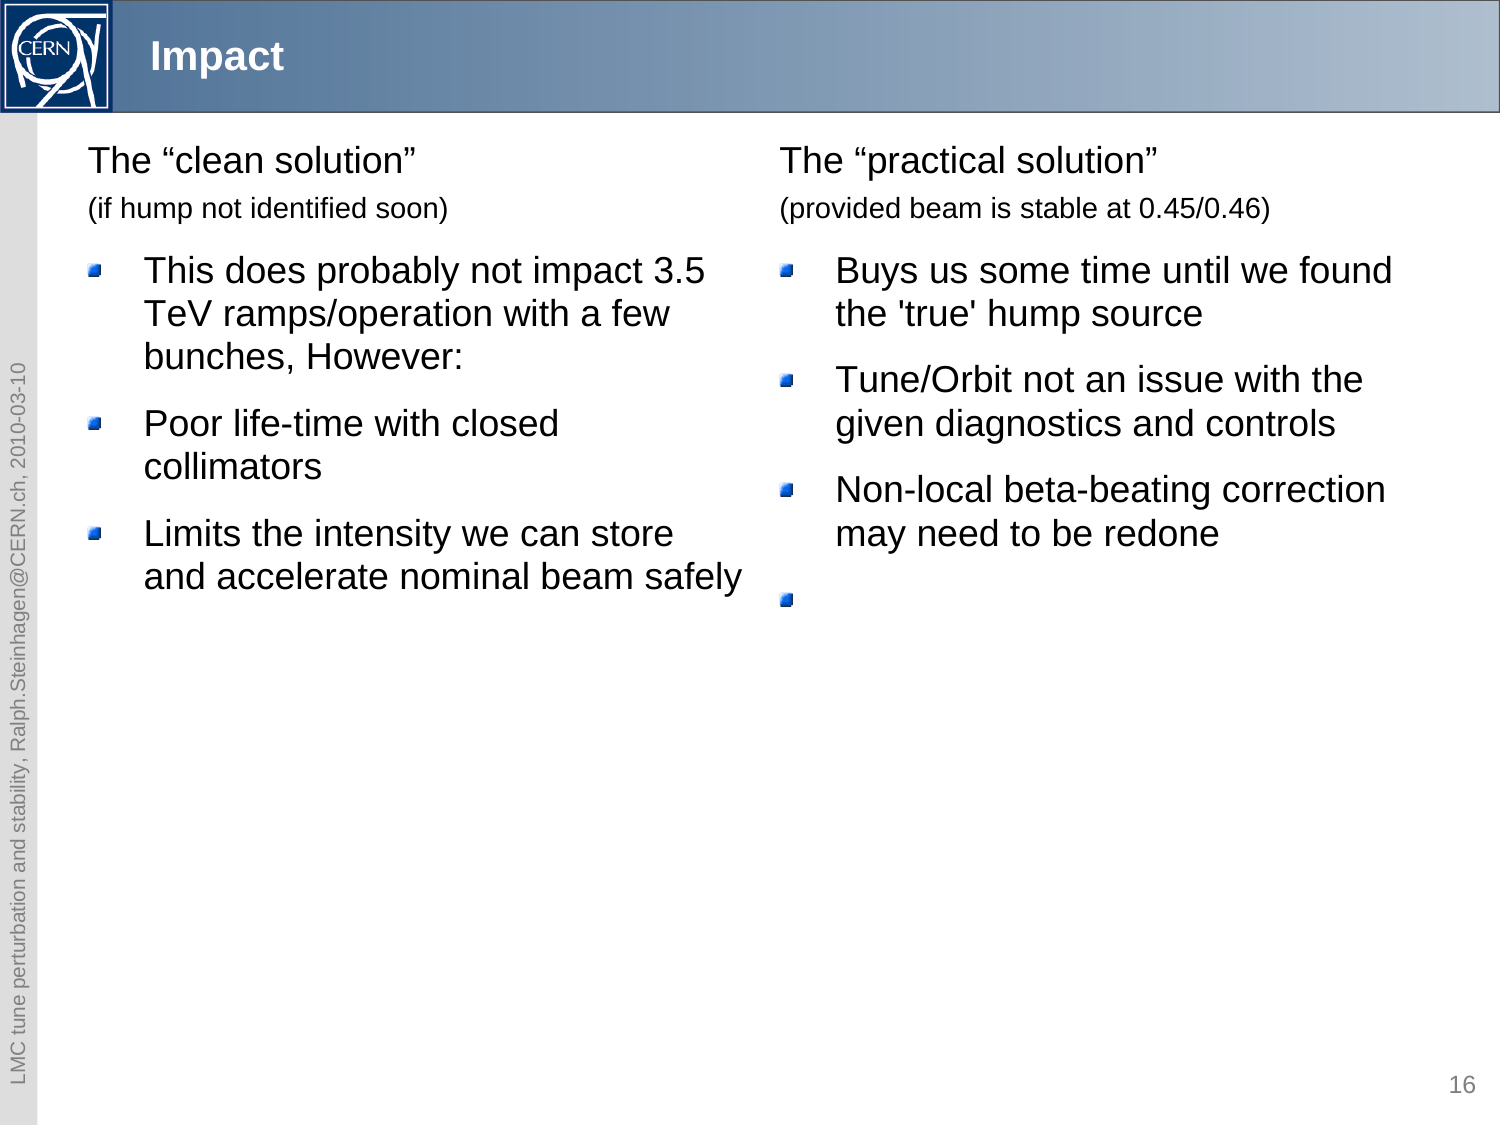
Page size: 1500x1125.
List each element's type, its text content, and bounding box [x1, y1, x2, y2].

title Impact [150, 0, 1201, 113]
list The “clean solution” (if hump not identified soon) This does probably not impact 3.5 TeV ramps/operation with a few bunches, However: Poor life-time with closed collimators Limits the intensity we can store and accelerate nominal beam safely [87, 137, 747, 1030]
picture [0, 0, 113, 113]
list The “practical solution” (provided beam is stable at 0.45/0.46) Buys us some time until we found the 'true' hump source Tune/Orbit not an issue with the given diagnostics and controls Non-local beta-beating correction may need to be redone [779, 137, 1438, 1016]
